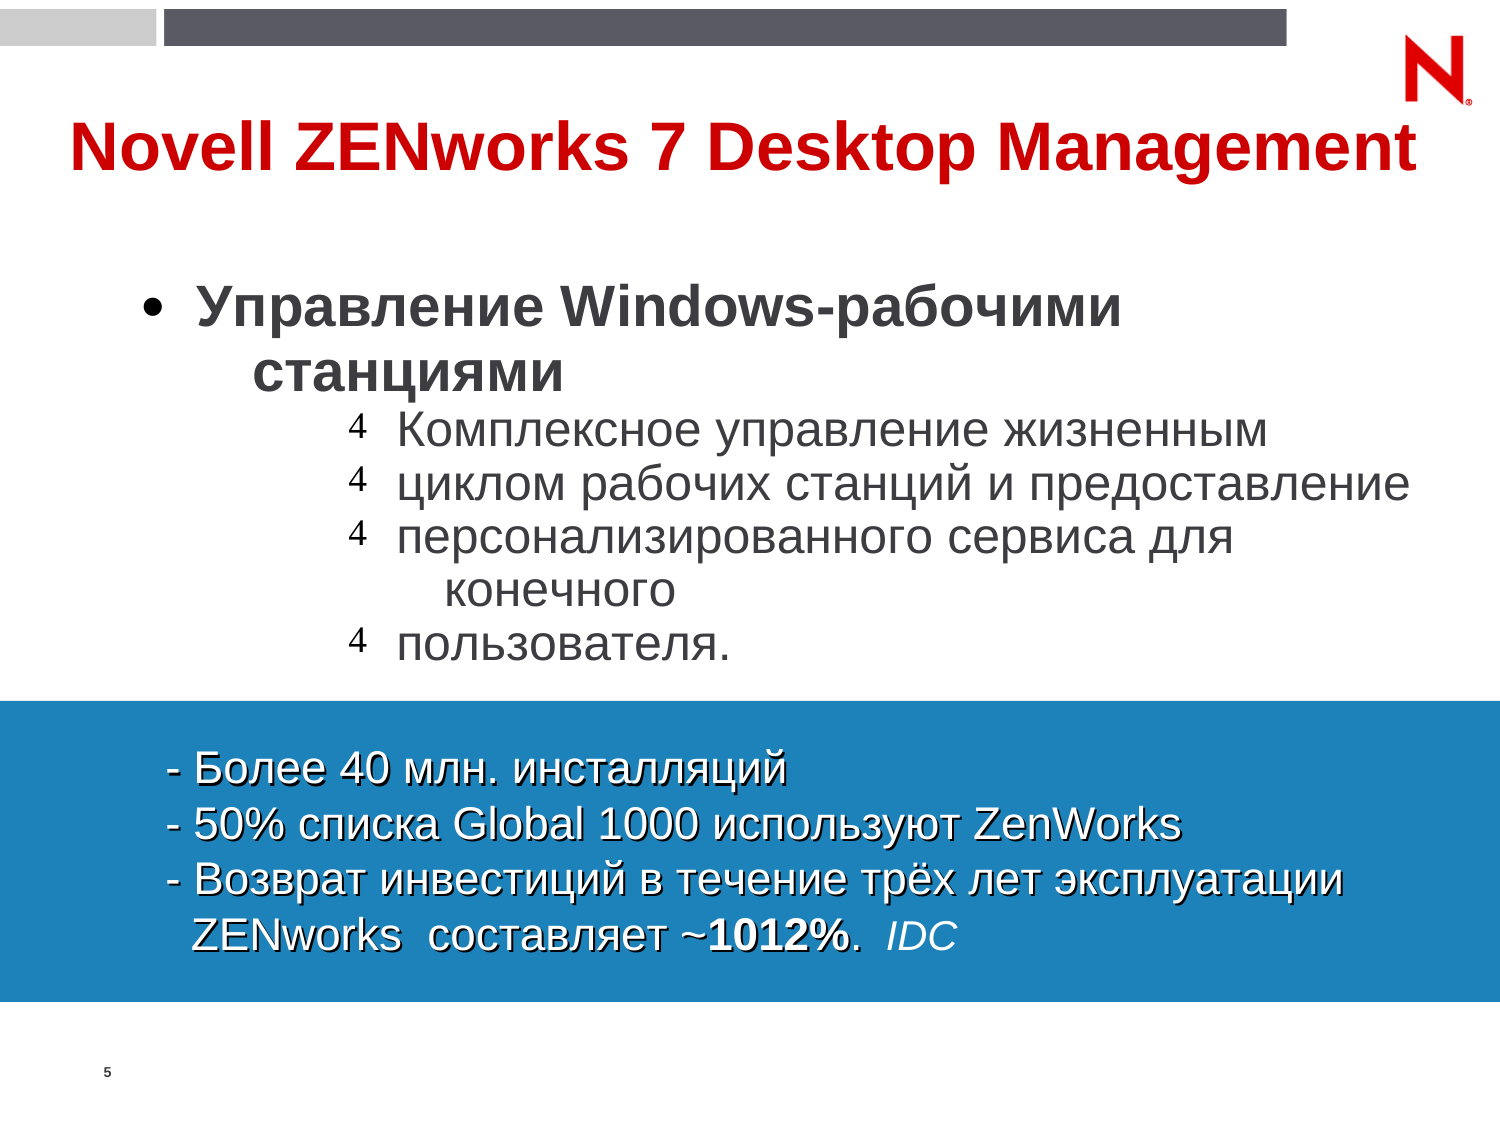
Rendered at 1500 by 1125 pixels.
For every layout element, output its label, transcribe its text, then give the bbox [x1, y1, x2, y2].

text_box [0, 700, 1500, 1002]
text_box - Более 40 млн. инсталляций - 50% списка Global 1000 используют ZenWorks - Возврат инвестиций в течение трёх лет эксплуатации ZENworks составляет ~1012%. IDC [165, 738, 1494, 960]
picture [1403, 32, 1473, 107]
text_box Управление Windows-рабочими станциями Комплексное управление жизненным циклом рабочих станций и предоставление персонализированного сервиса для конечного пользователя. [126, 265, 1438, 609]
text_box Novell ZENworks 7 Desktop Management [54, 100, 1447, 201]
